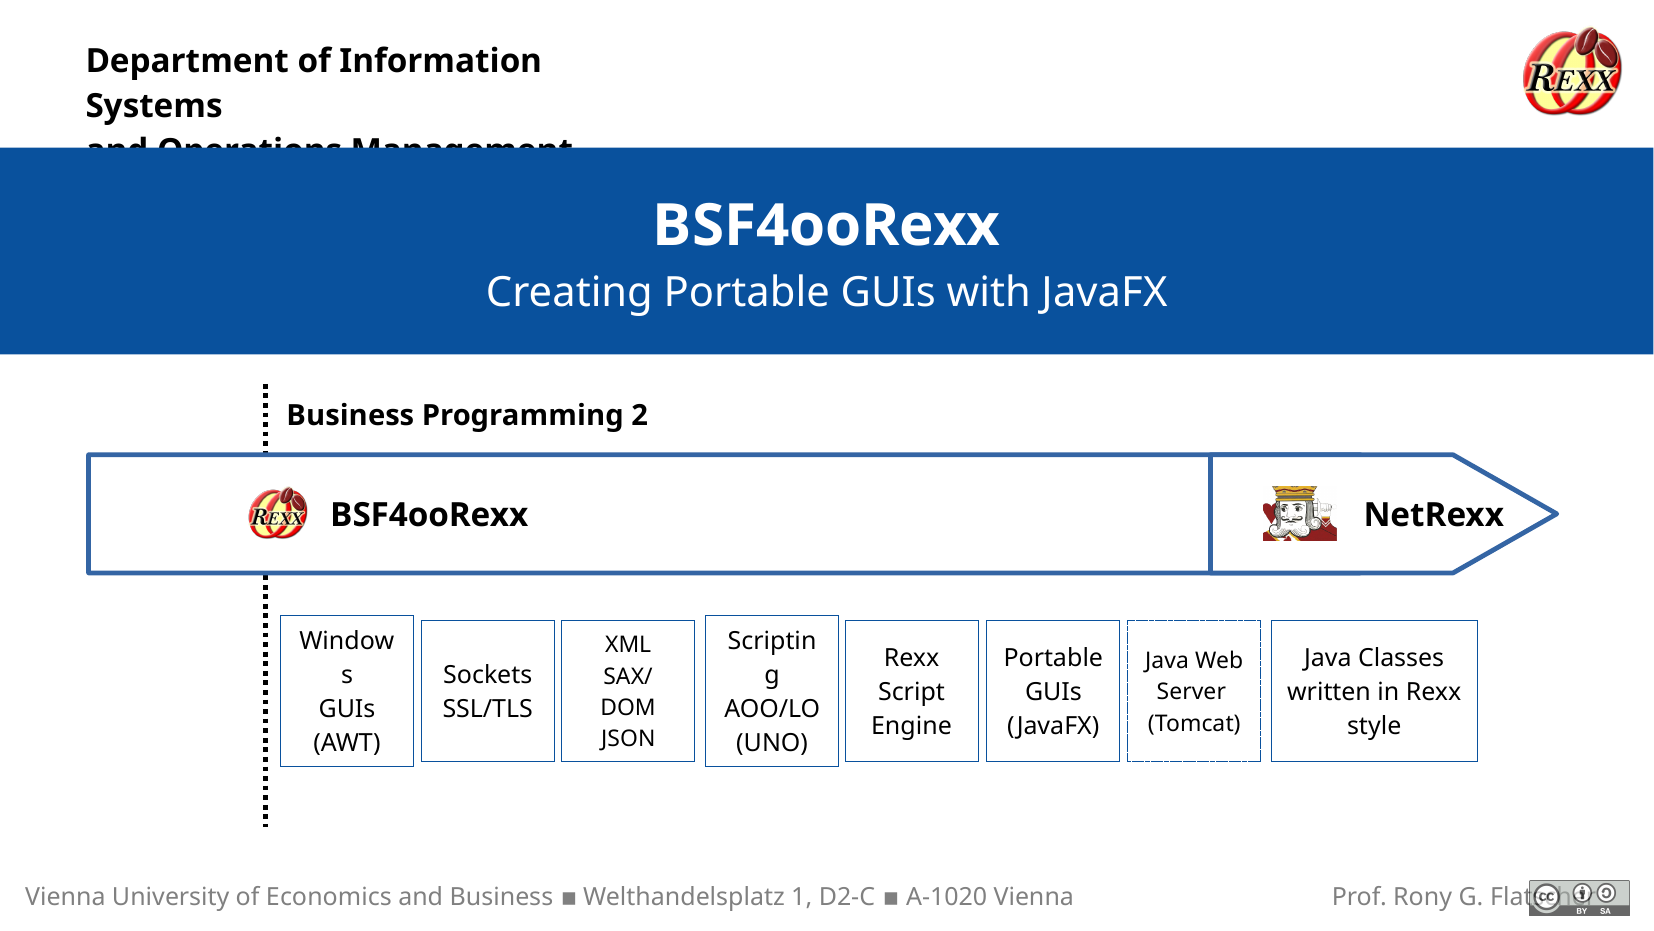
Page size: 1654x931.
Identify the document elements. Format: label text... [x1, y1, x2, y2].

text_box Business Programming 2 [271, 386, 715, 440]
text_box BSF4ooRexx [88, 454, 1210, 573]
picture [248, 484, 308, 544]
text_box Java Web Server (Tomcat) [1127, 620, 1261, 762]
picture [1263, 486, 1337, 541]
text_box Portable GUIs (JavaFX) [986, 620, 1120, 762]
title BSF4ooRexx Creating Portable GUIs with JavaFX [0, 147, 1654, 355]
text_box Rexx Script Engine [845, 620, 979, 762]
text_box Windows GUIs (AWT) [280, 620, 414, 762]
text_box Scripting AOO/LO (UNO) [705, 620, 839, 762]
text_box Java Classes written in Rexx style [1271, 620, 1478, 762]
text_box XML SAX/DOM JSON [561, 620, 695, 762]
text_box NetRexx [1210, 454, 1557, 573]
text_box Sockets SSL/TLS [421, 620, 555, 762]
picture [1522, 22, 1623, 124]
